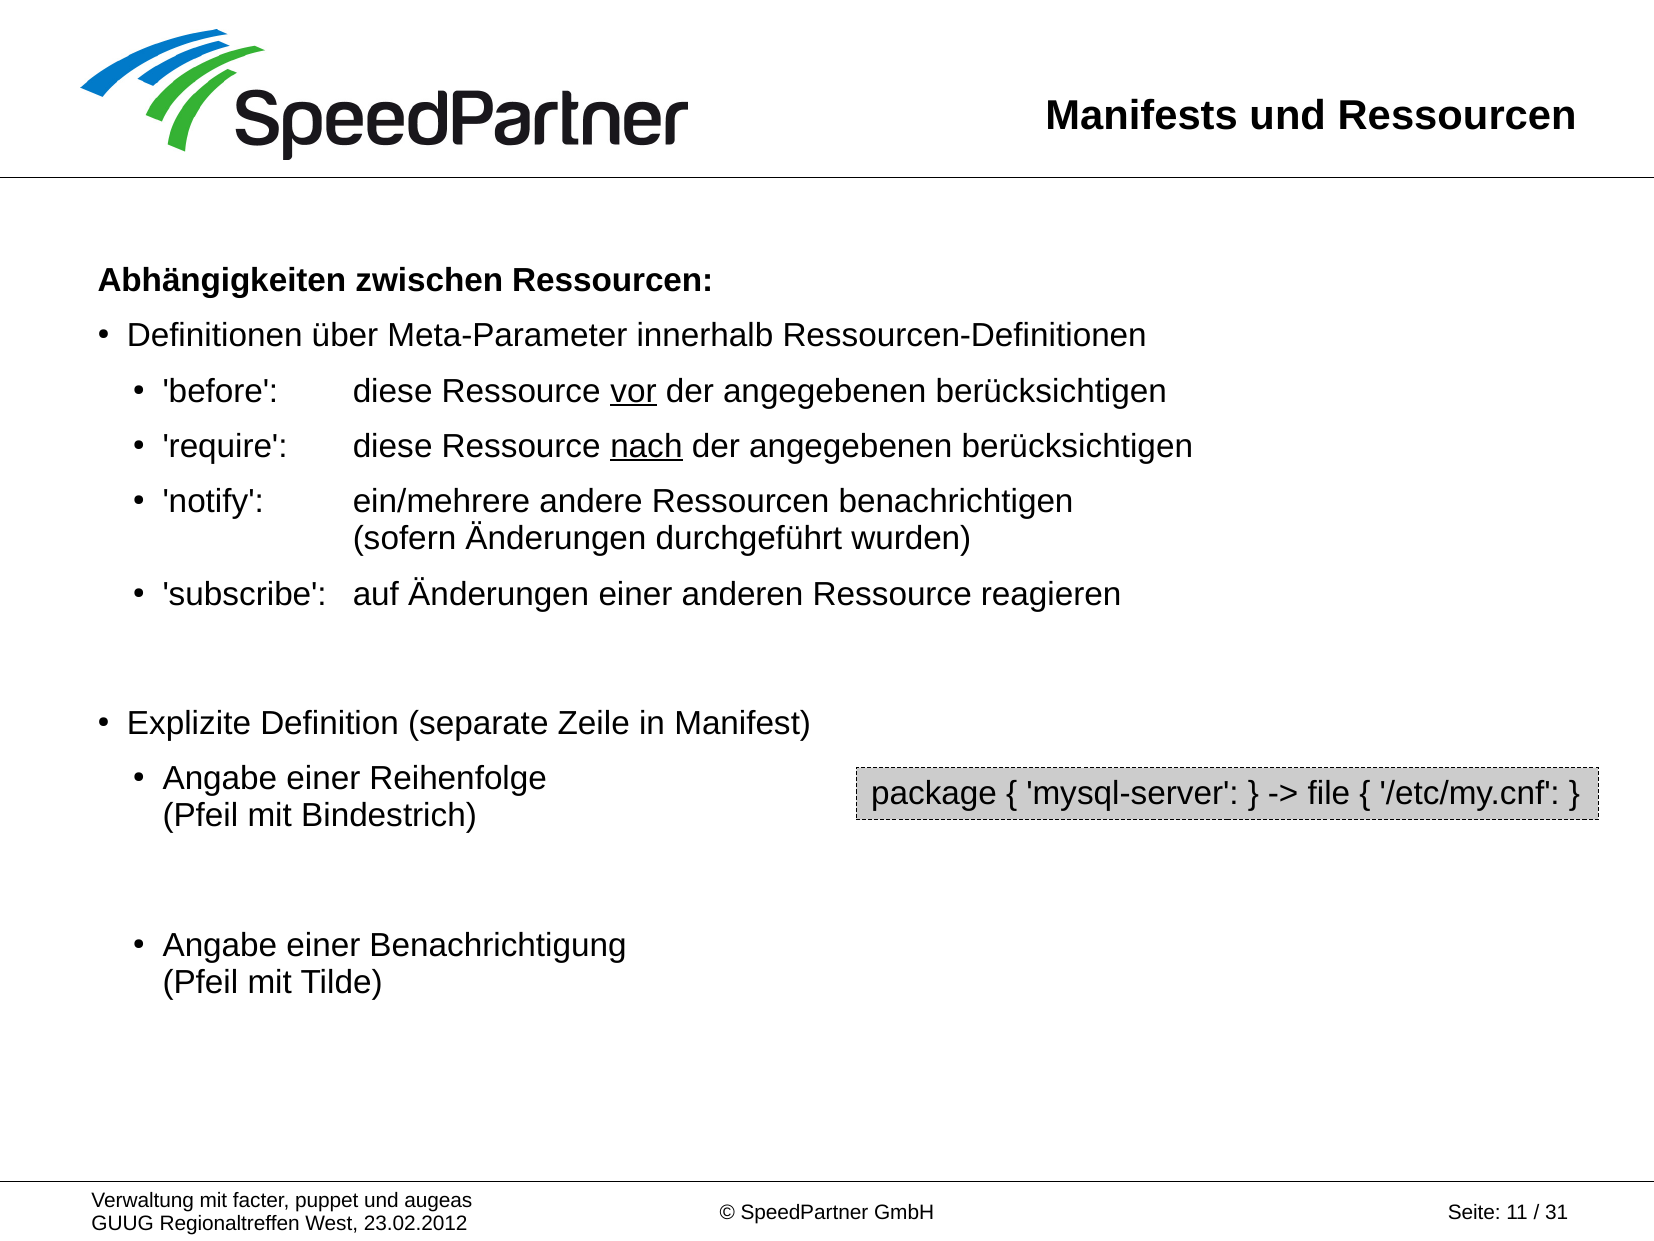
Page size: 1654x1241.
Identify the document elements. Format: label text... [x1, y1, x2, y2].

text_box Abhängigkeiten zwischen Ressourcen: Definitionen über Meta-Parameter innerhalb Ressourcen-Definitionen 'before': diese Ressource vor der angegebenen berücksichtigen 'require': diese Ressource nach der angegebenen berücksichtigen 'notify': ein/mehrere andere Ressourcen benachrichtigen (sofern Änderungen durchgeführt wurden) 'subscribe': auf Änderungen einer anderen Ressource reagieren Explizite Definition (separate Zeile in Manifest) Angabe einer Reihenfolge (Pfeil mit Bindestrich) Angabe einer Benachrichtigung (Pfeil mit Tilde) [82, 253, 1565, 1177]
text_box package { 'mysql-server': } -> file { '/etc/my.cnf': } [856, 767, 1599, 820]
picture [80, 29, 688, 160]
title Manifests und Ressourcen [590, 70, 1577, 160]
